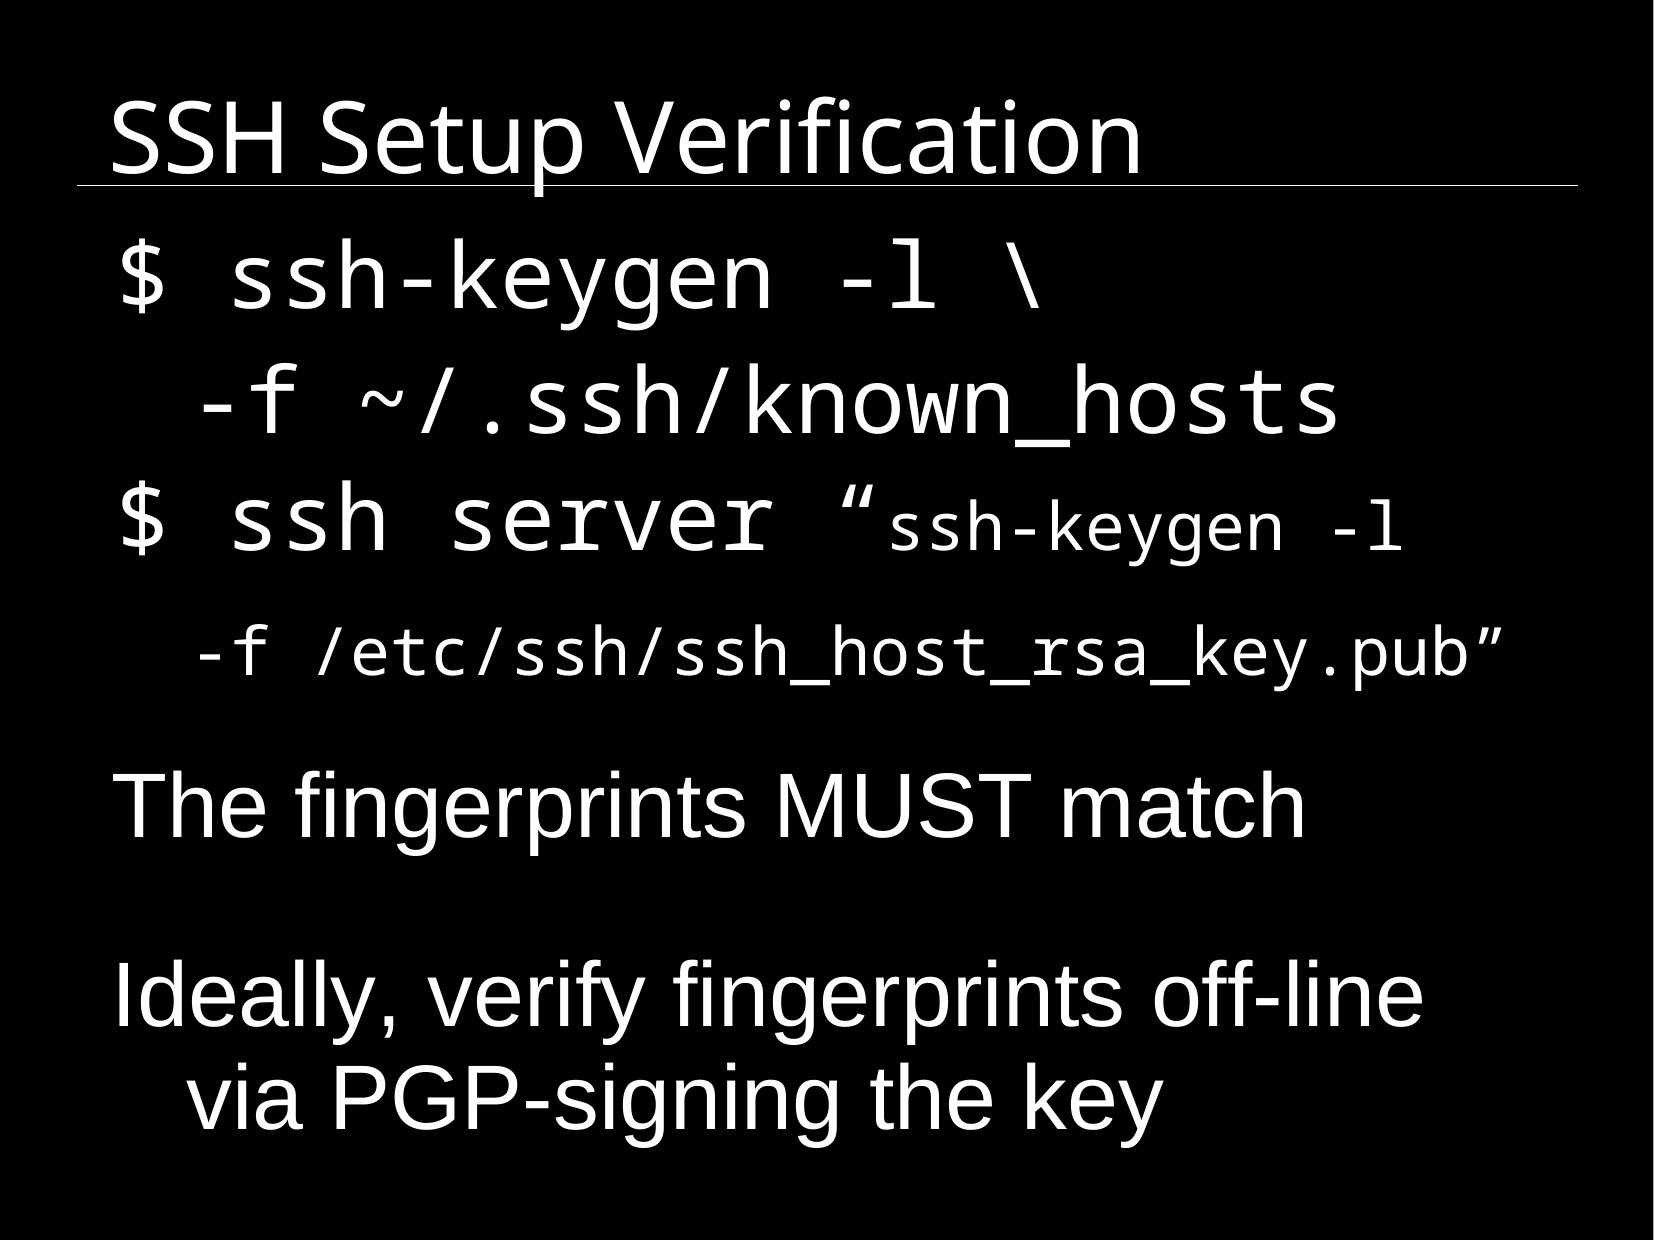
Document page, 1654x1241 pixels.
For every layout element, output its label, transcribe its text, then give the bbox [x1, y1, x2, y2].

text_box SSH Setup Verification [93, 58, 1140, 185]
text_box Ideally, verify fingerprints off-line via PGP-signing the key [96, 936, 1443, 1157]
text_box $ ssh server “ssh-keygen -l -f /etc/ssh/ssh_host_rsa_key.pub” [100, 445, 1526, 667]
text_box The fingerprints MUST match [96, 747, 1326, 865]
text_box $ ssh-keygen -l \ -f ~/.ssh/known_hosts [100, 203, 1361, 425]
